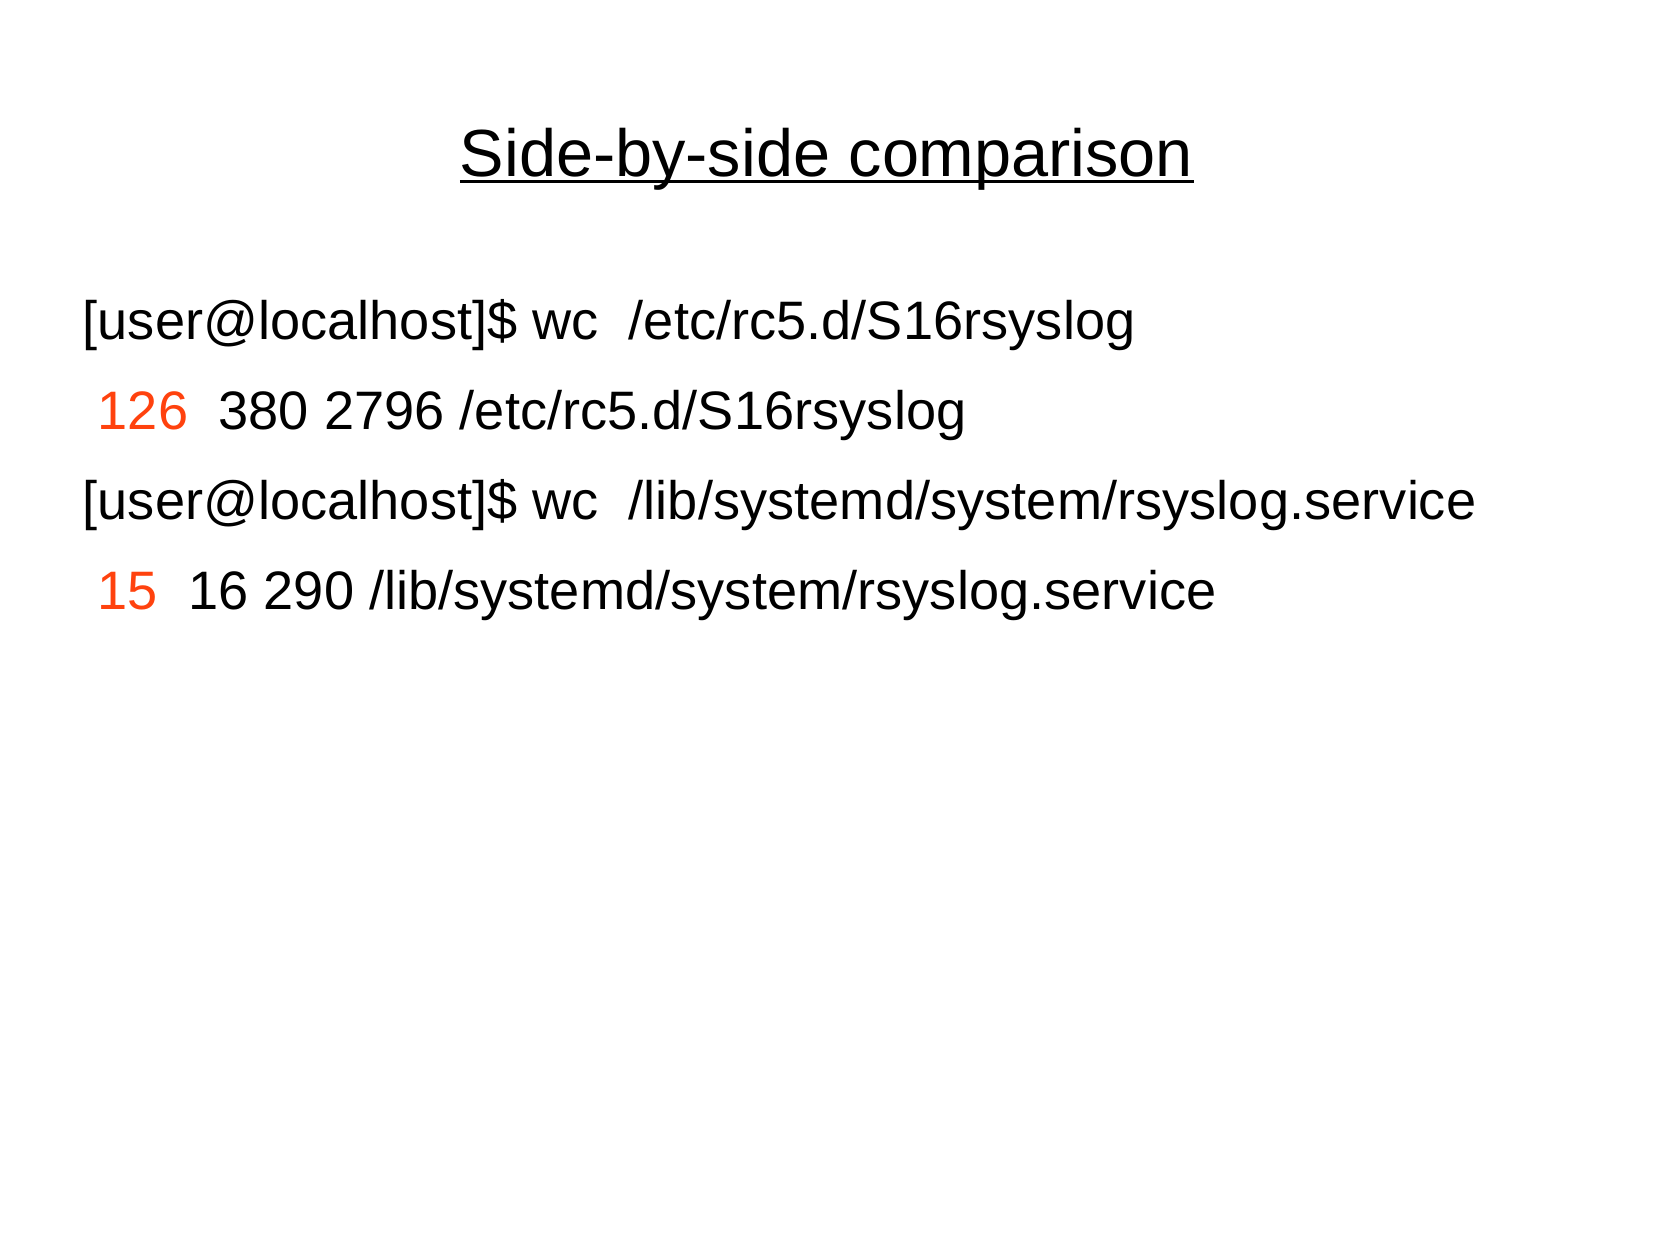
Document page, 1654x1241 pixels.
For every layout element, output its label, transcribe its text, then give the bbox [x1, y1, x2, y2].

title Side-by-side comparison [82, 49, 1571, 257]
list [user@localhost]$ wc /etc/rc5.d/S16rsyslog 126 380 2796 /etc/rc5.d/S16rsyslog [user@localhost]$ wc /lib/systemd/system/rsyslog.service 15 16 290 /lib/systemd/system/rsyslog.service [82, 290, 1591, 1036]
